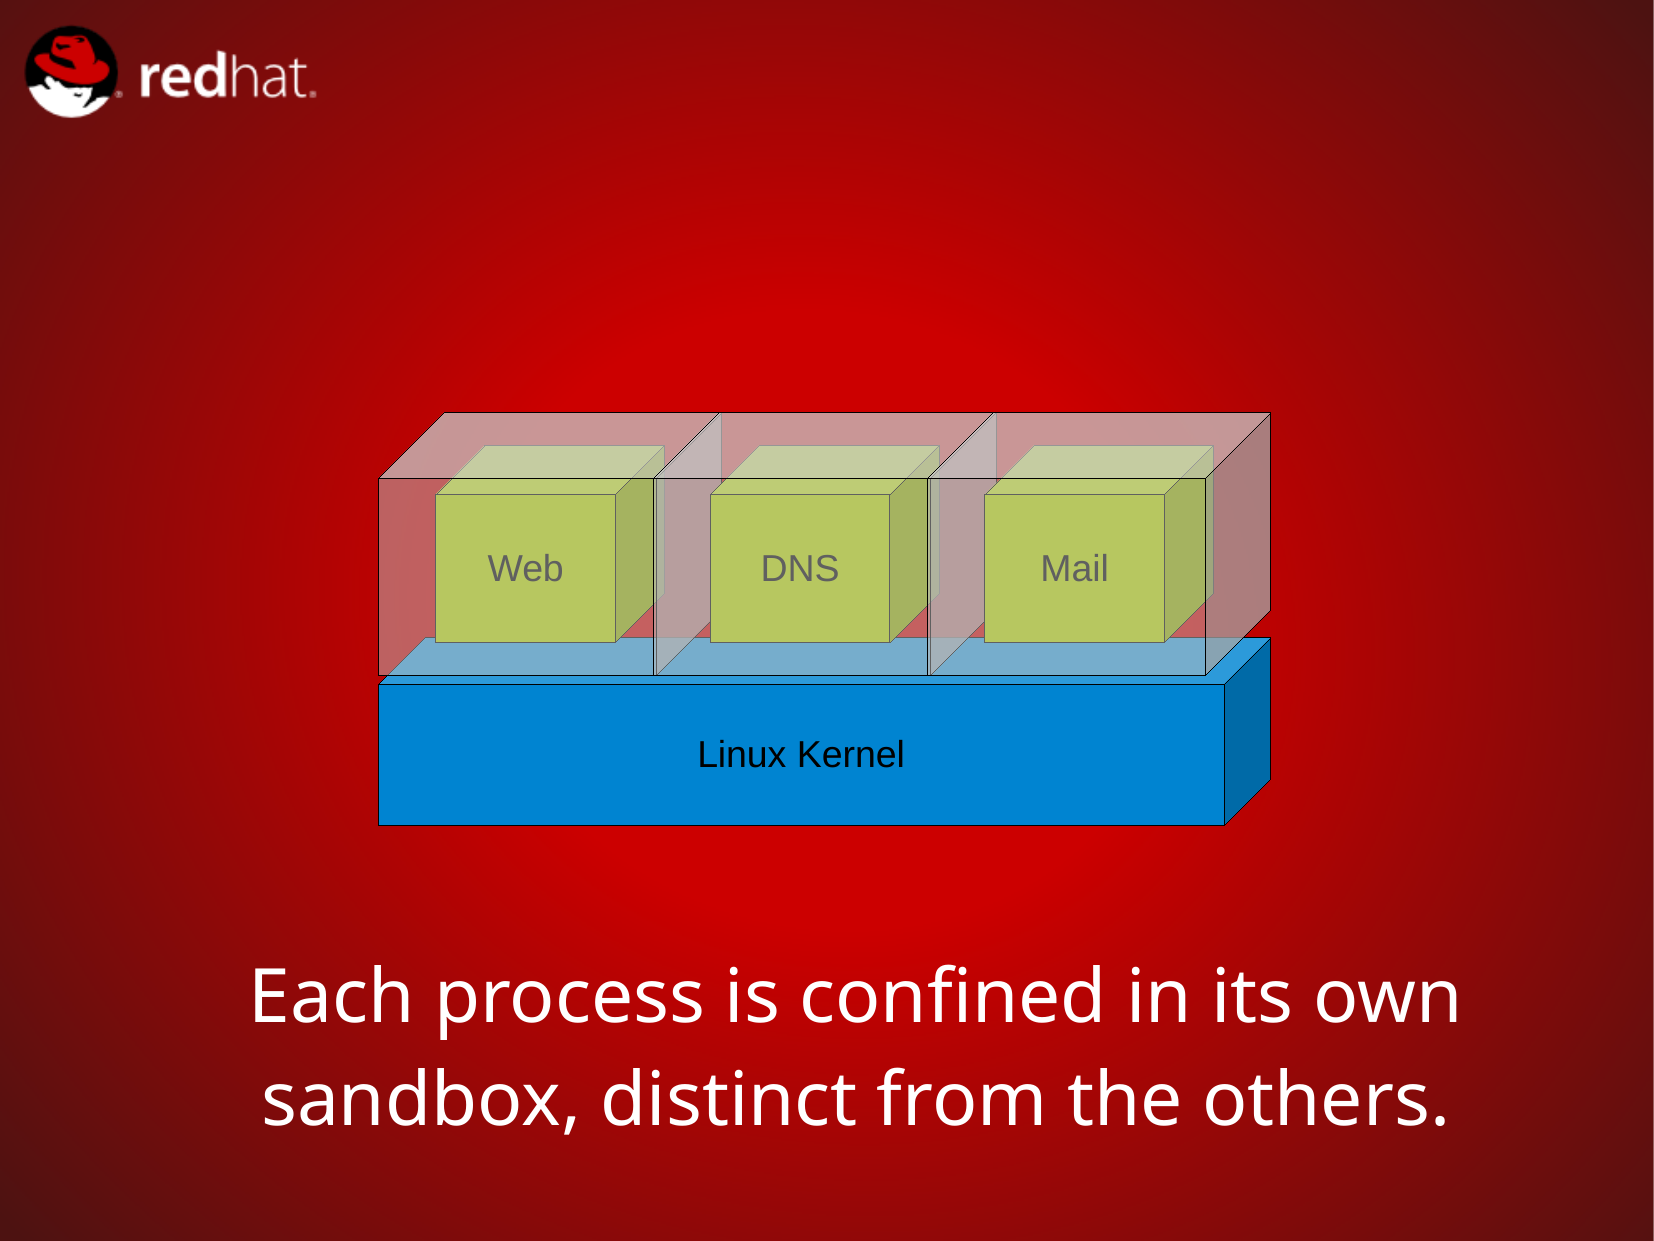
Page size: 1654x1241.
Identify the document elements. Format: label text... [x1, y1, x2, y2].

text_box Each process is confined in its own sandbox, distinct from the others. [192, 935, 1520, 1212]
text_box [378, 412, 1271, 676]
picture [0, 0, 1654, 1241]
text_box Linux Kernel [378, 685, 1224, 826]
